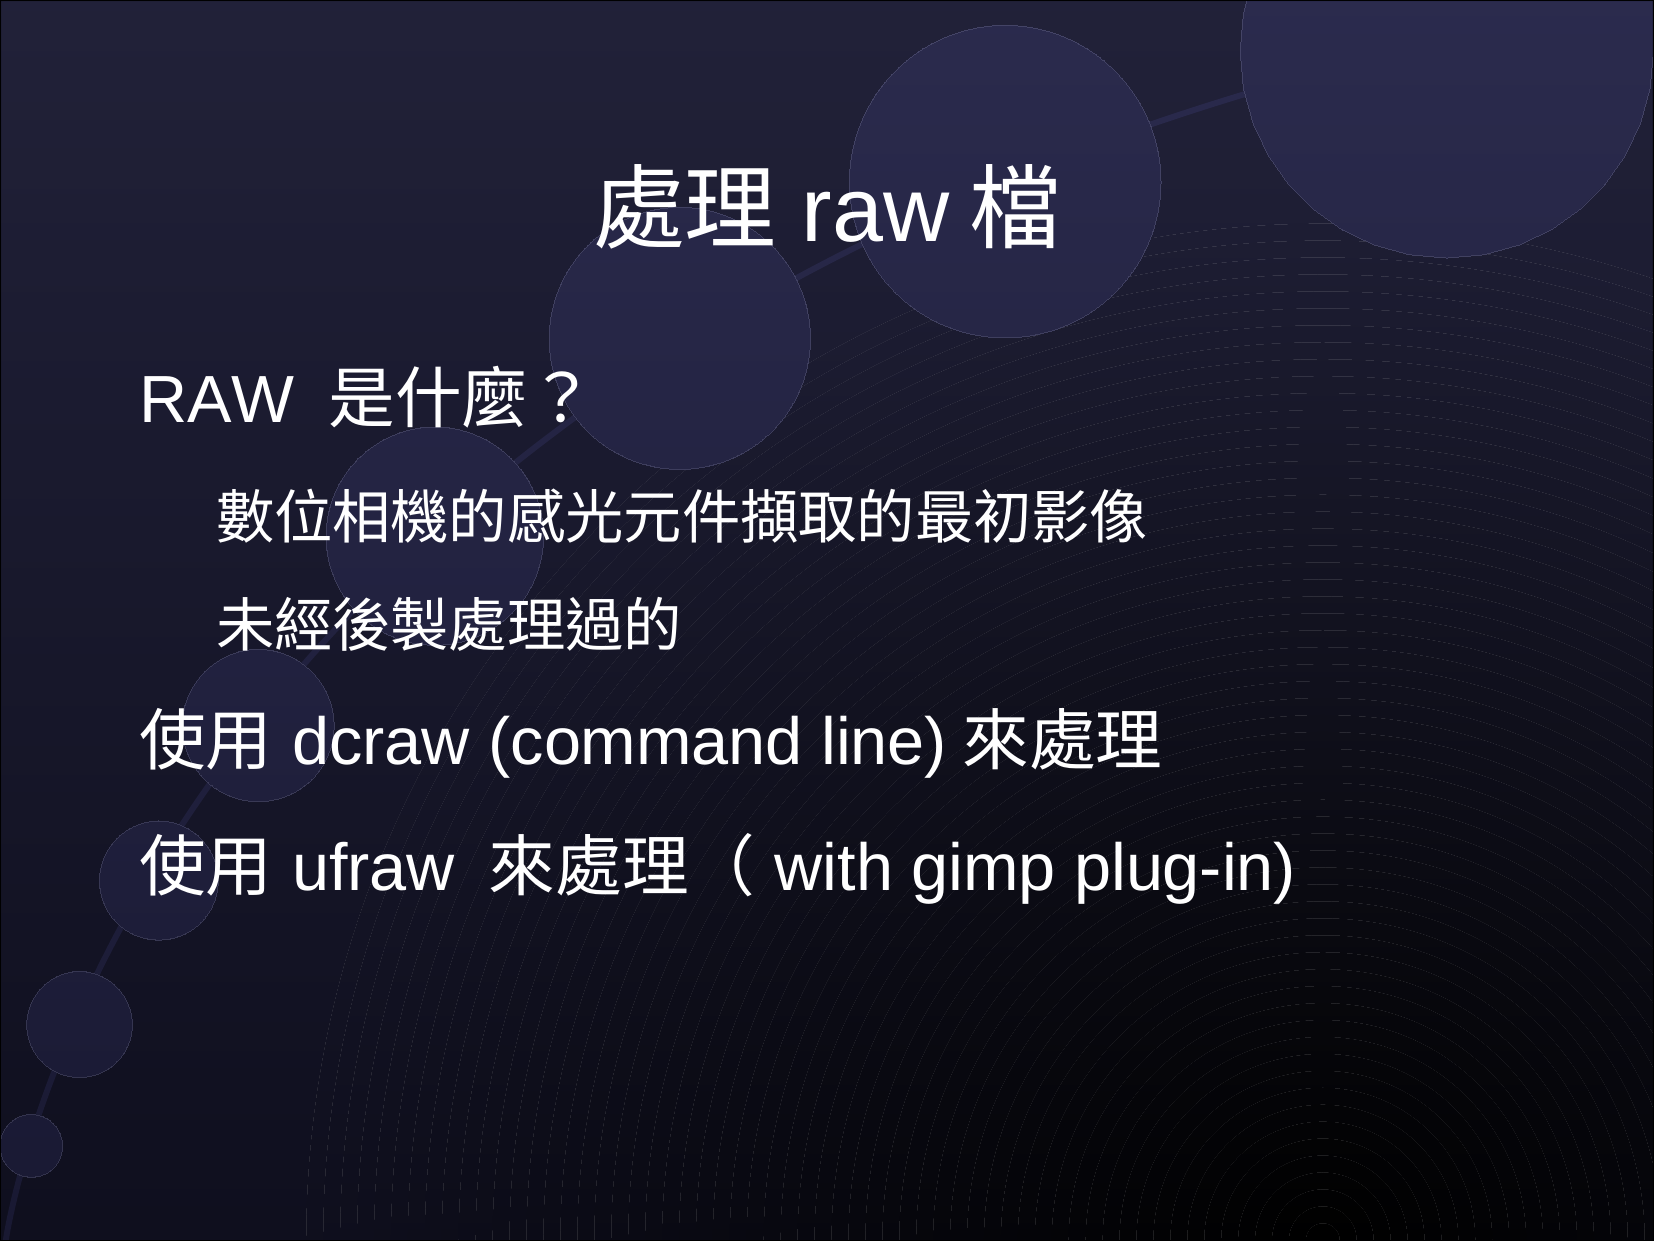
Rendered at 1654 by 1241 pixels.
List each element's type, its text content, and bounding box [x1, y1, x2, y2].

list RAW 是什麼？ 數位相機的感光元件擷取的最初影像 未經後製處理過的 使用dcraw (command line)來處理 使用ufraw 來處理（with gimp plug-in) [121, 344, 1534, 1127]
title 處理raw檔 [121, 102, 1534, 311]
